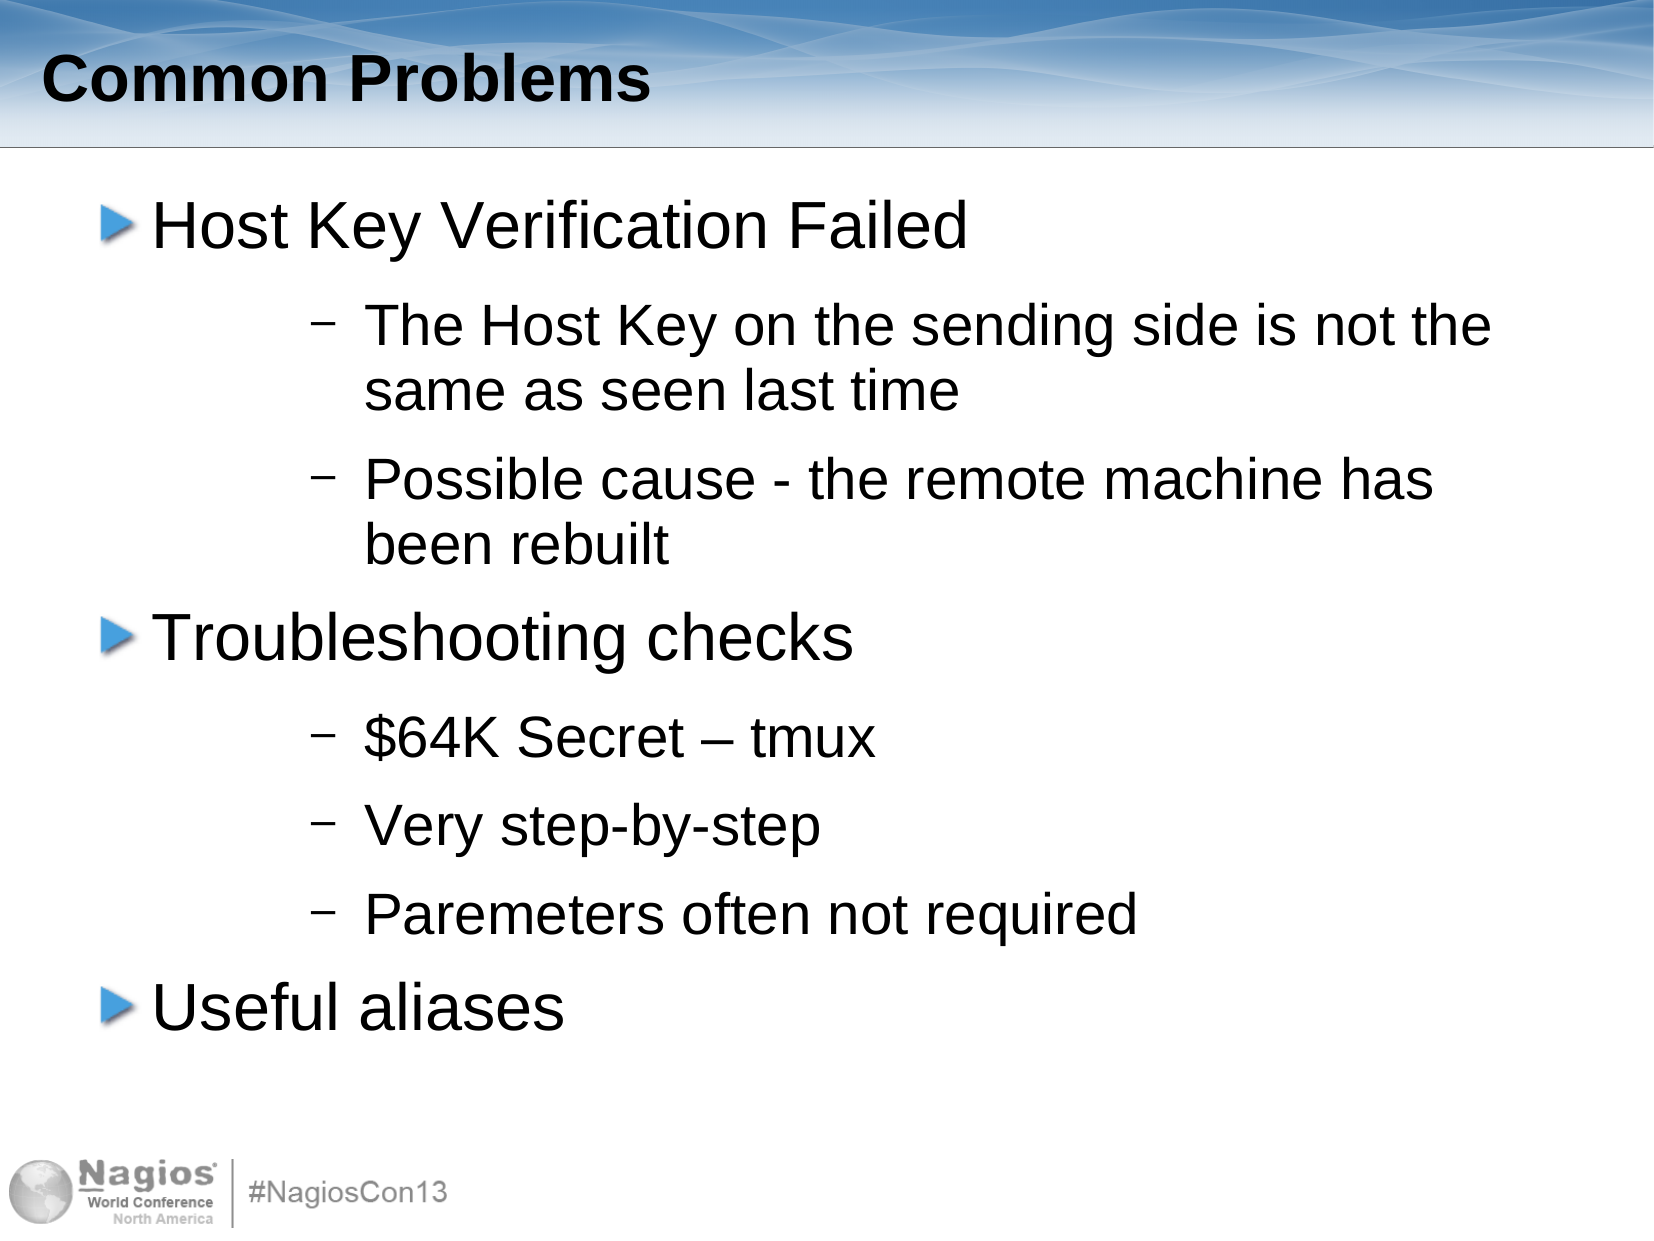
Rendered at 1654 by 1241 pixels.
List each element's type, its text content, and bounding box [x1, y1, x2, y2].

list Host Key Verification Failed The Host Key on the sending side is not the same as seen last time Possible cause - the remote machine has been rebuilt Troubleshooting checks $64K Secret – tmux Very step-by-step Paremeters often not required Useful aliases [80, 188, 1569, 1046]
title Common Problems [41, 29, 1248, 127]
picture [9, 1159, 453, 1228]
picture [0, 0, 1654, 147]
